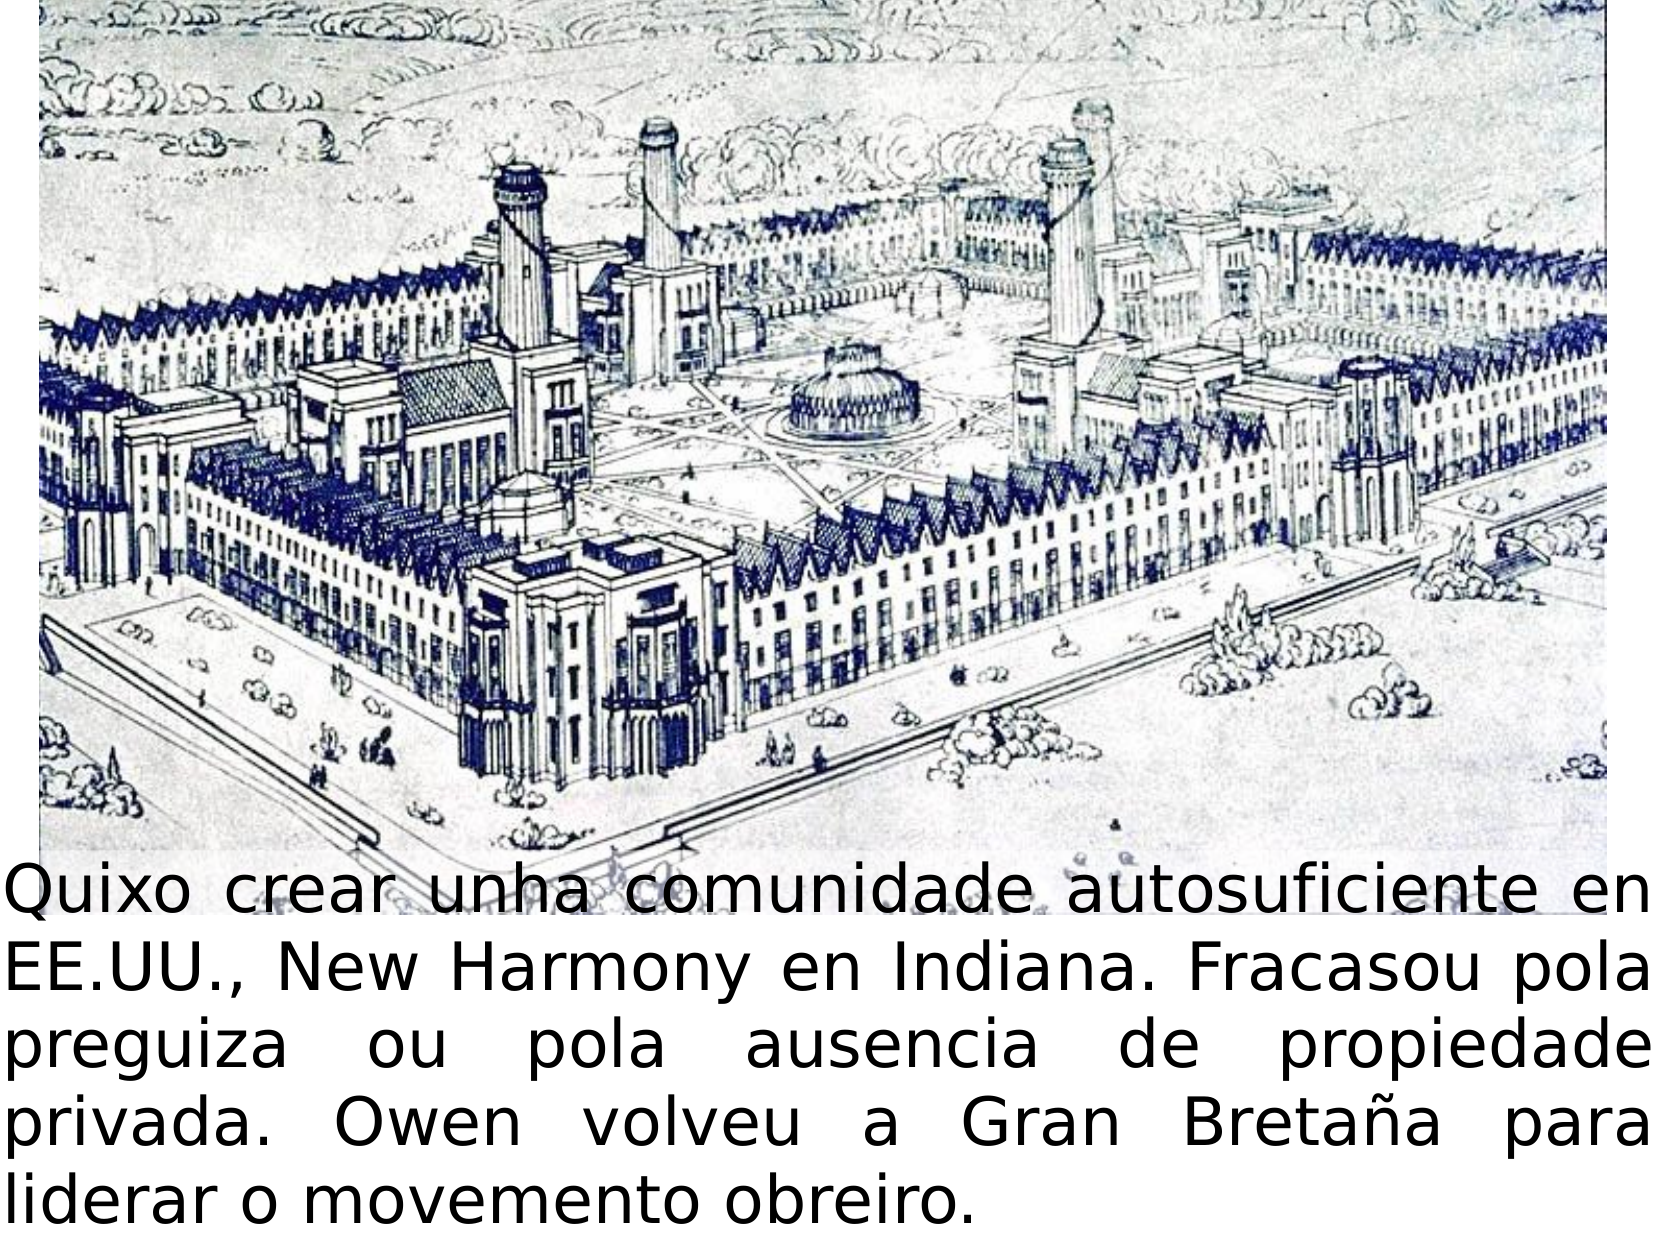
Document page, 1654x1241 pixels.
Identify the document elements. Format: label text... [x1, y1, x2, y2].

subtitle Quixo crear unha comunidade autosuficiente en EE.UU., New Harmony en Indiana. Fracasou pola preguiza ou pola ausencia de propiedade privada. Owen volveu a Gran Bretaña para liderar o movemento obreiro. [2, 850, 1654, 1240]
picture [39, 0, 1607, 850]
